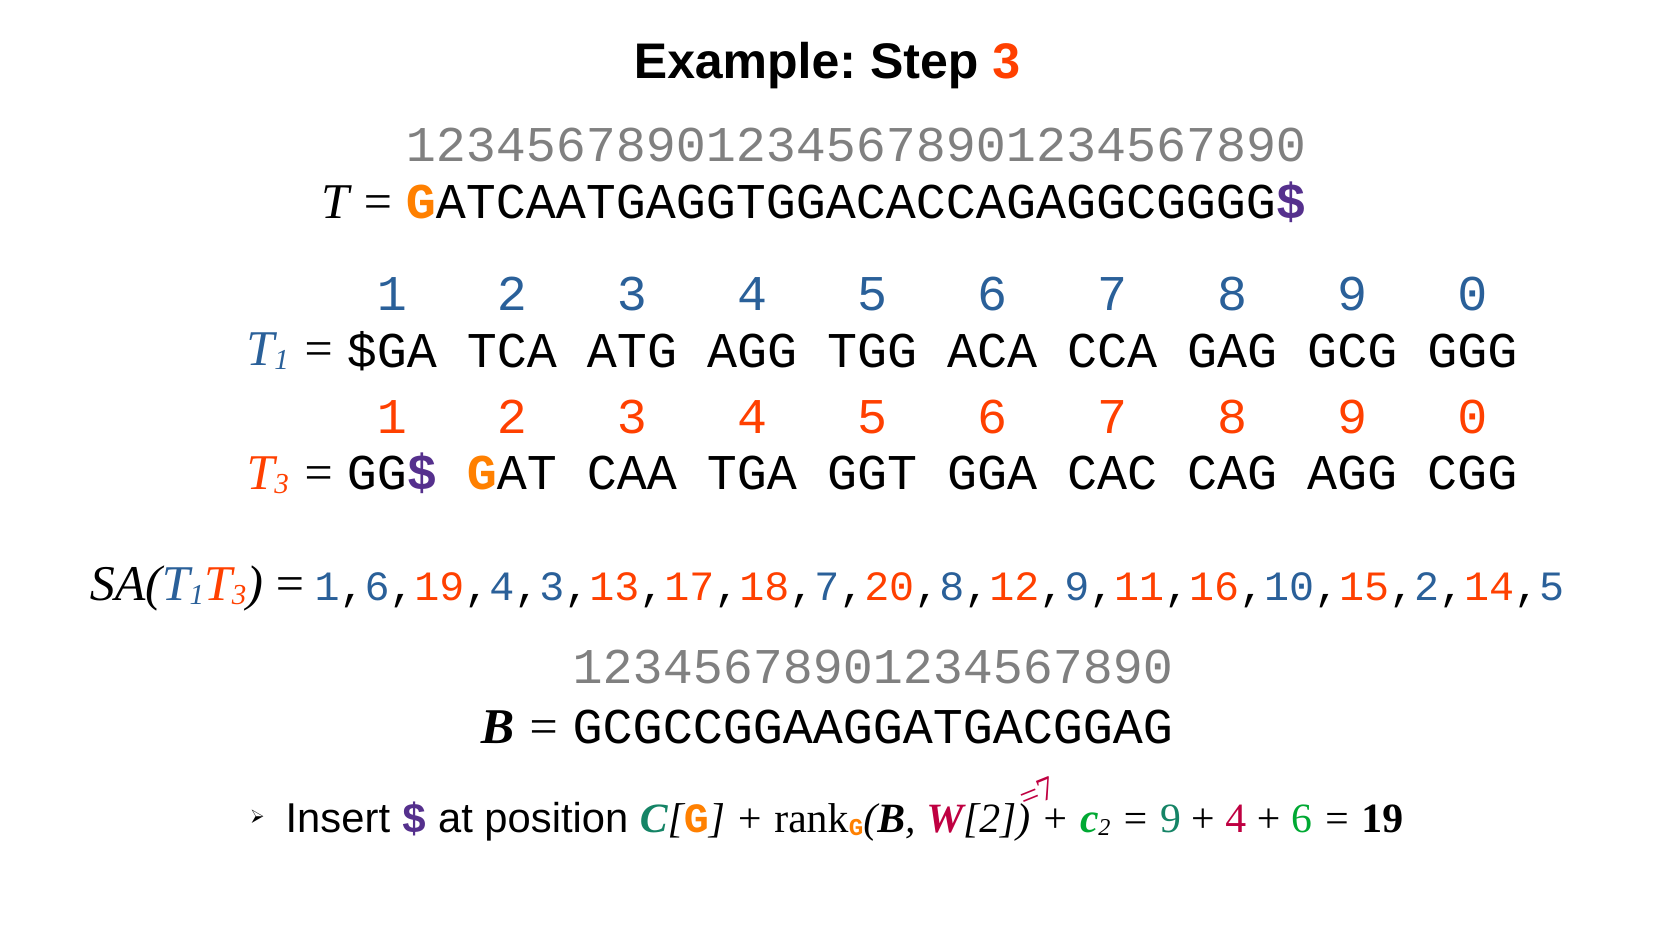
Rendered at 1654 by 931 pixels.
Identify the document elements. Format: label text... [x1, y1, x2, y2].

text_box Example: Step 3 [474, 0, 1180, 112]
text_box 1 2 3 4 5 6 7 8 9 0 GG$ GAT CAA TGA GGT GGA CAC CAG AGG CGG [332, 383, 1536, 513]
text_box T1 = [200, 313, 332, 384]
text_box Insert $ at position C[G] + rankG(B, W[2]) + c2 = 9 + 4 + 6 = 19 [235, 766, 1419, 852]
text_box 1 2 3 4 5 6 7 8 9 0 $GA TCA ATG AGG TGG ACA CCA GAG GCG GGG [332, 261, 1642, 390]
text_box 123456789012345678901234567890 GATCAATGAGGTGGACACCAGAGGCGGGG$ [391, 112, 1321, 241]
text_box SA(T1T3) = 1,6,19,4,3,13,17,18,7,20,8,12,9,11,16,10,15,2,14,5 [18, 521, 1636, 631]
text_box =7 [997, 756, 1077, 829]
text_box B = 12345678901234567890 B = GCGCCGGAAGGATGACGGAG [0, 631, 1654, 766]
text_box T3 = [200, 437, 332, 508]
text_box T = [259, 166, 410, 237]
